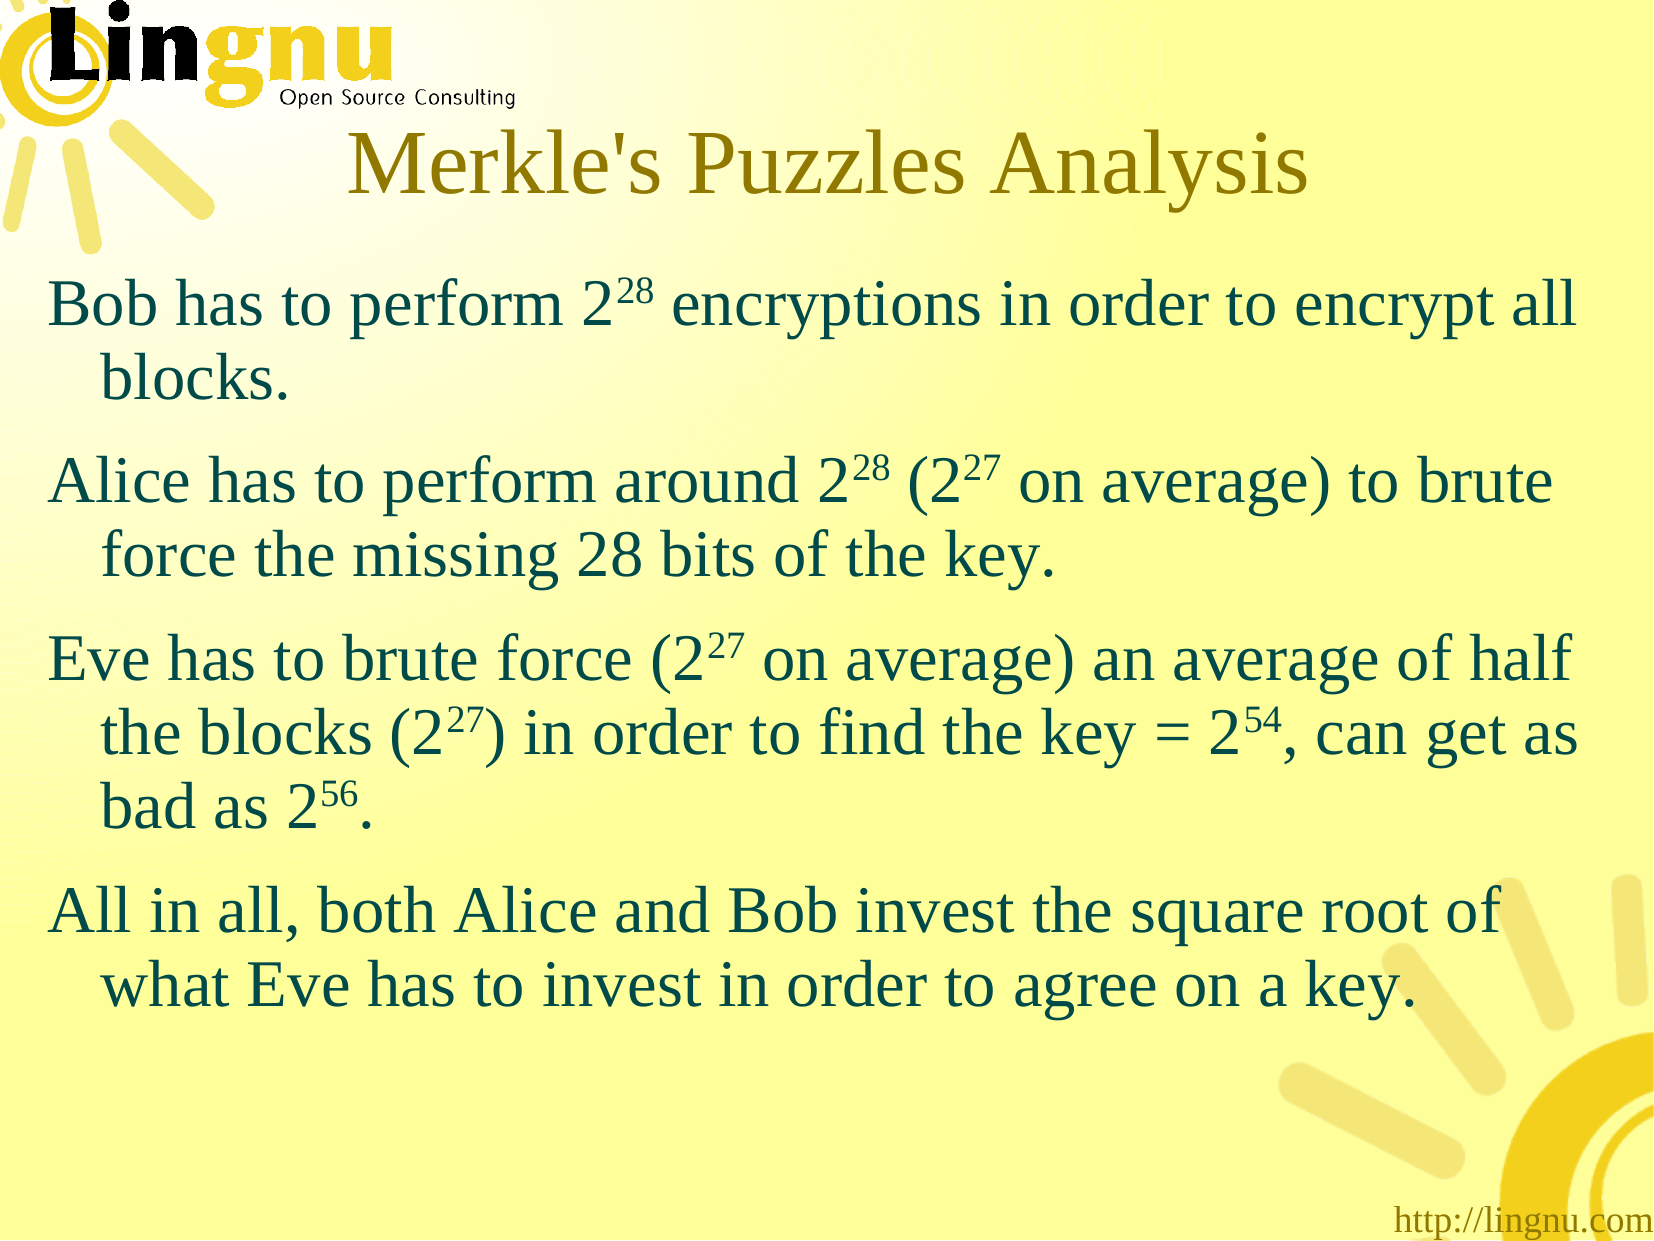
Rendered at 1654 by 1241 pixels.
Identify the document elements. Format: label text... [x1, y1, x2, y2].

list Bob has to perform 228 encryptions in order to encrypt all blocks. Alice has to perform around 228 (227 on average) to brute force the missing 28 bits of the key. Eve has to brute force (227 on average) an average of half the blocks (227) in order to find the key = 254, can get as bad as 256. All in all, both Alice and Bob invest the square root of what Eve has to invest in order to agree on a key. [29, 265, 1625, 1127]
picture [1256, 871, 1654, 1241]
title Merkle's Puzzles Analysis [123, 58, 1536, 265]
picture [0, 0, 516, 256]
